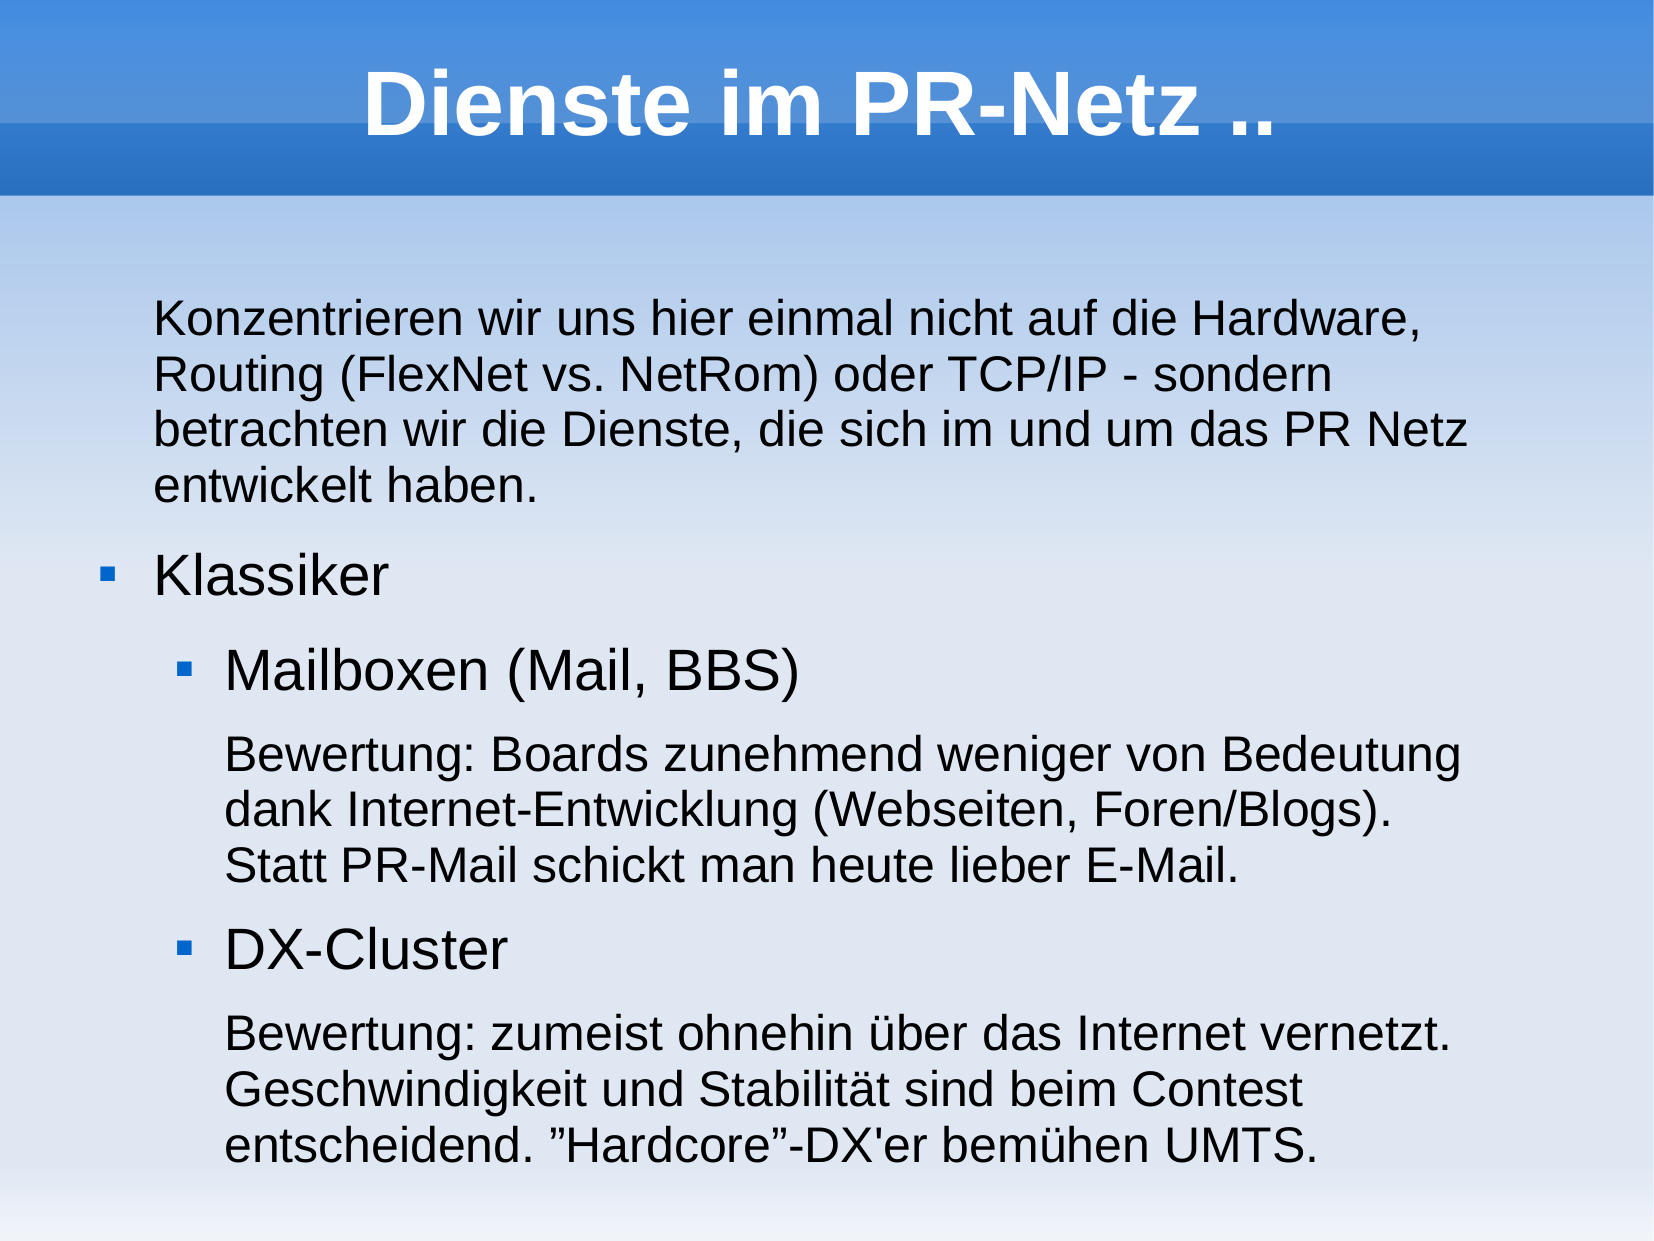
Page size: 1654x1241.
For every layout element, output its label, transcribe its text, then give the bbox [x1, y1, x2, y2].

title Dienste im PR-Netz .. [76, 7, 1565, 200]
list Konzentrieren wir uns hier einmal nicht auf die Hardware, Routing (FlexNet vs. NetRom) oder TCP/IP - sondern betrachten wir die Dienste, die sich im und um das PR Netz entwickelt haben. Klassiker Mailboxen (Mail, BBS) Bewertung: Boards zunehmend weniger von Bedeutung dank Internet-Entwicklung (Webseiten, Foren/Blogs). Statt PR-Mail schickt man heute lieber E-Mail. DX-Cluster Bewertung: zumeist ohnehin über das Internet vernetzt. Geschwindigkeit und Stabilität sind beim Contest entscheidend. ”Hardcore”-DX'er bemühen UMTS. [82, 290, 1571, 1173]
picture [0, 0, 1654, 1241]
